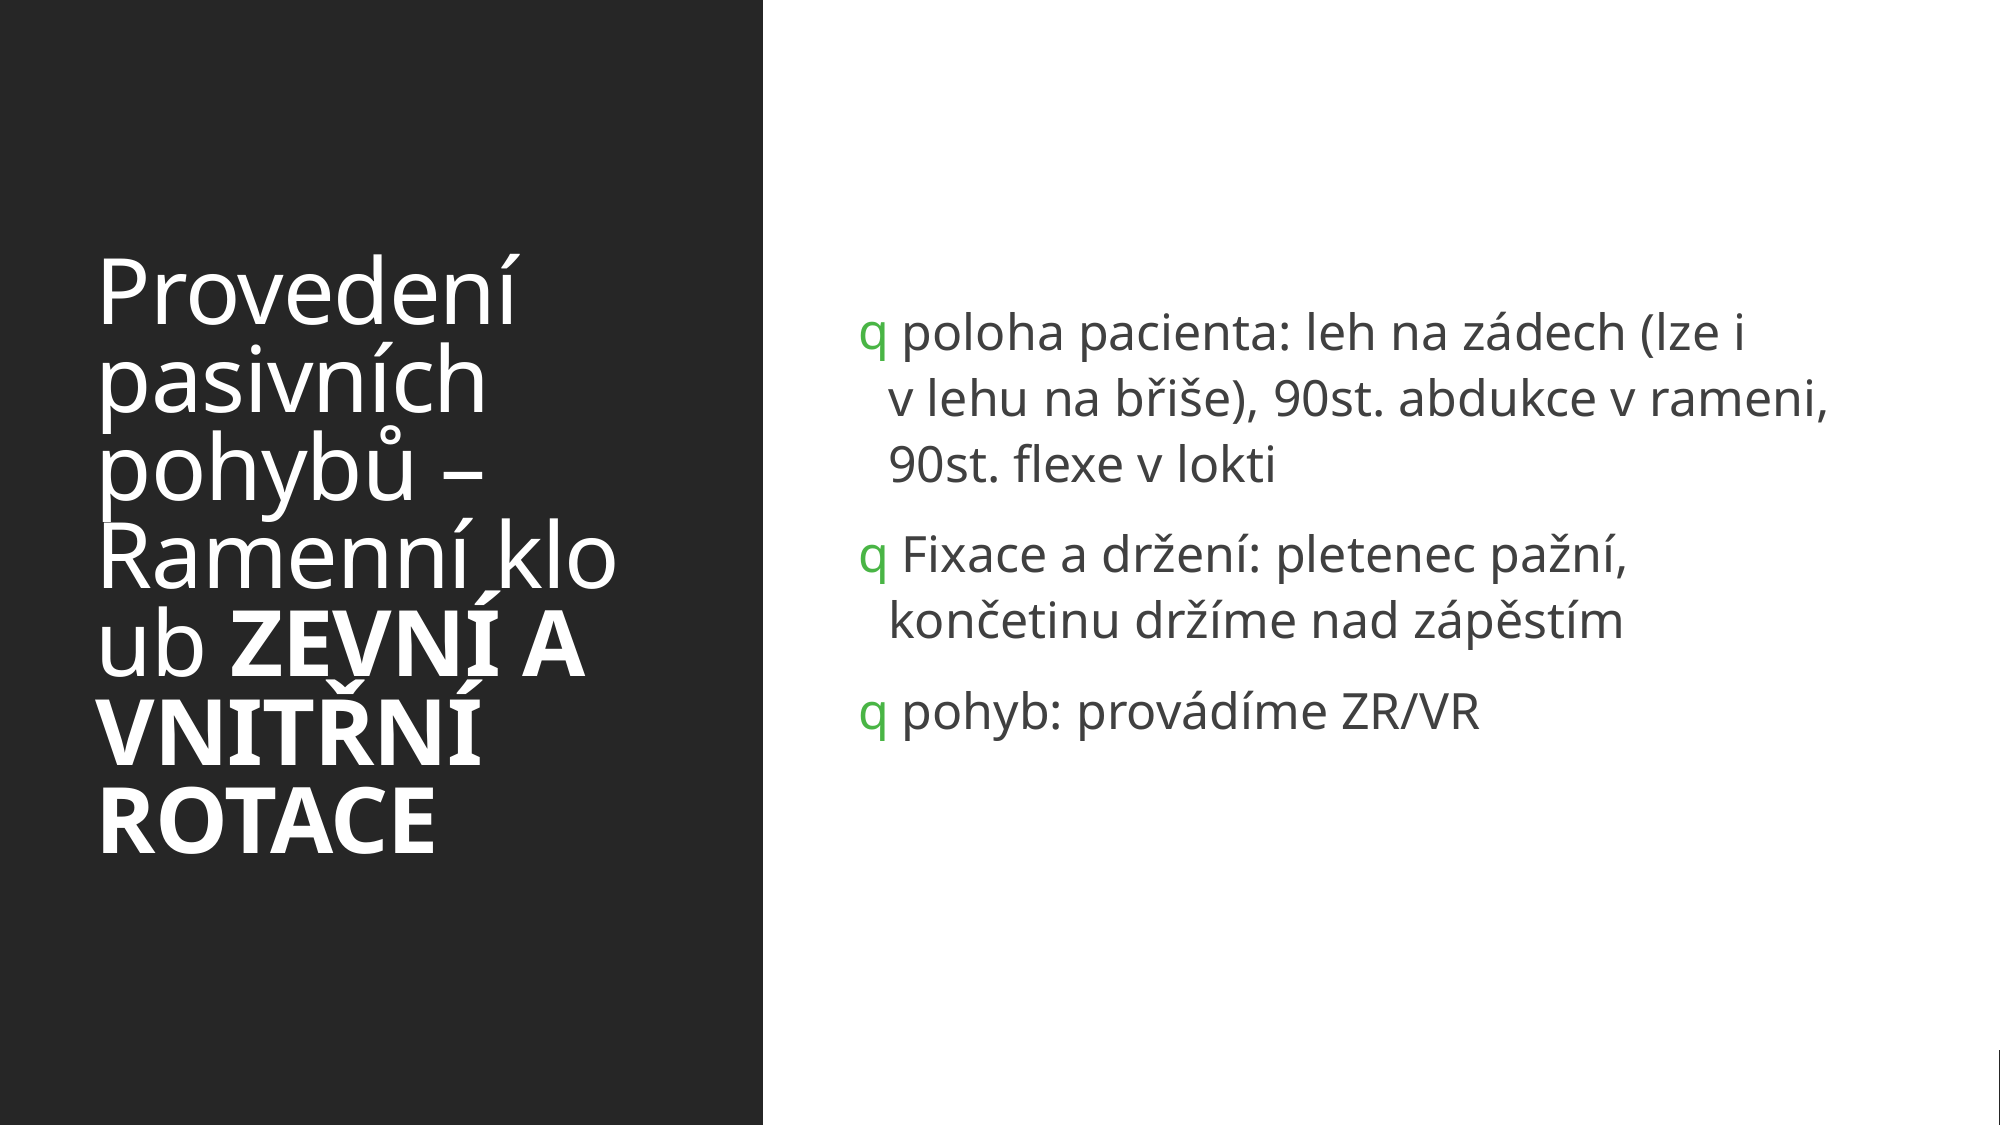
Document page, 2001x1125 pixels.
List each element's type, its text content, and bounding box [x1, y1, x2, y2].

text_box [0, 0, 1999, 1125]
list poloha pacienta: leh na zádech (lze i v lehu na břiše), 90st. abdukce v rameni, 90st. flexe v lokti Fixace a držení: pletenec pažní, končetinu držíme nad zápěstím pohyb: provádíme ZR/VR [858, 99, 1831, 1026]
title Provedení pasivních pohybů –Ramenní kloub ZEVNÍ A VNITŘNÍ ROTACE [80, 99, 679, 1026]
